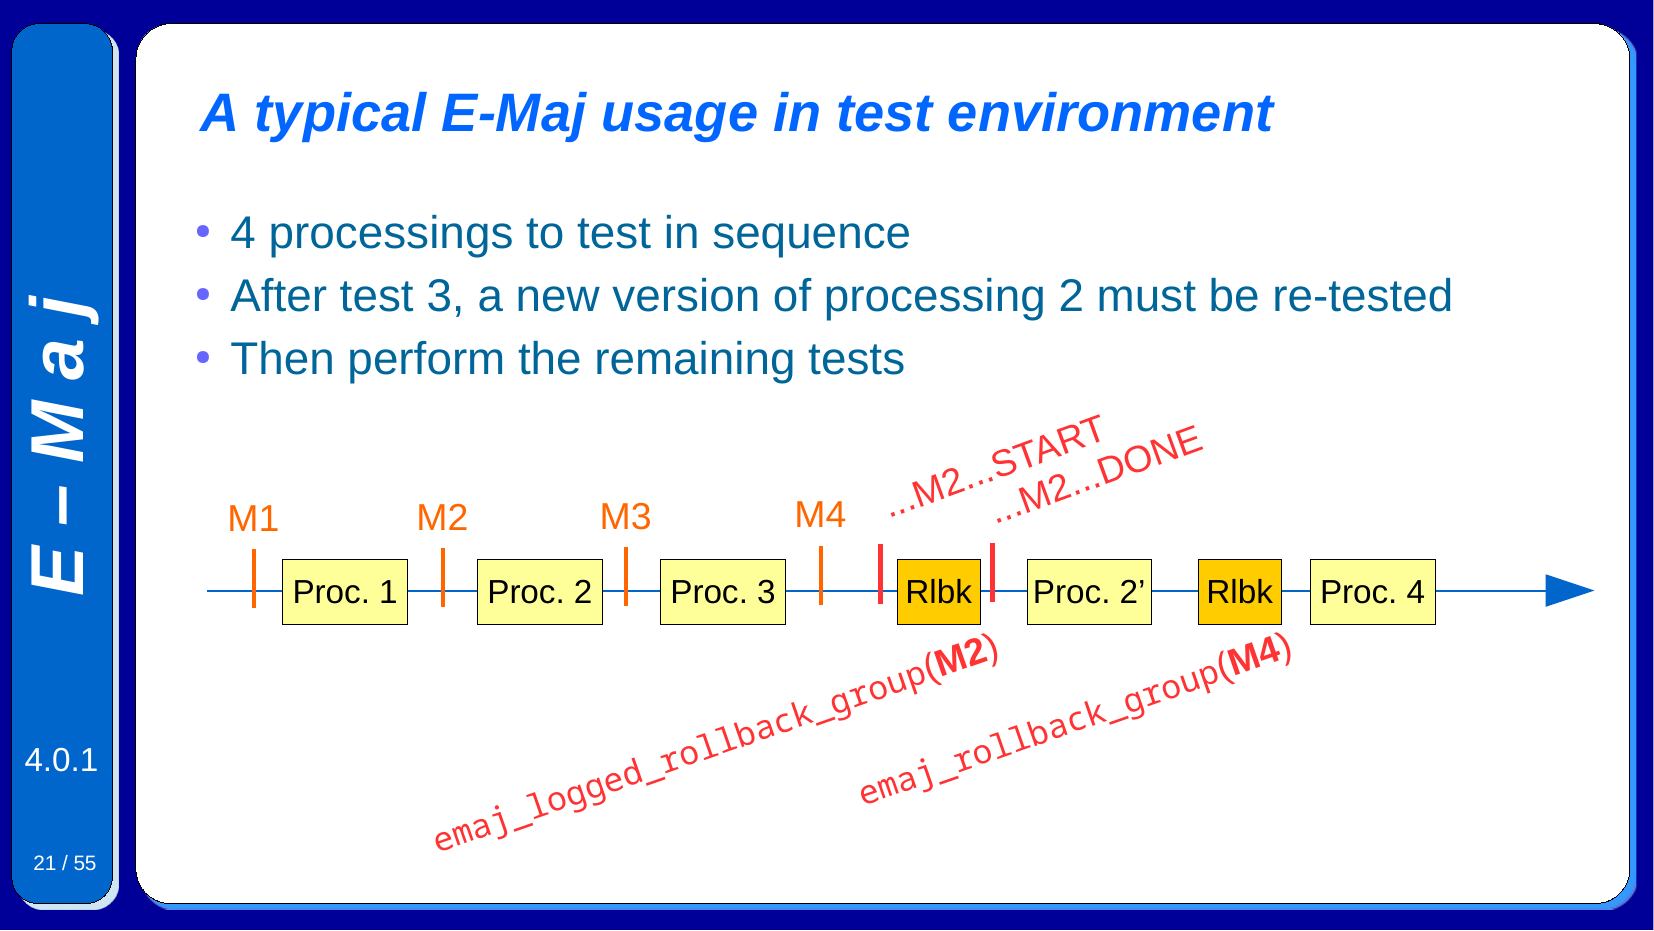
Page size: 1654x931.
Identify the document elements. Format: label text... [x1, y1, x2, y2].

text_box M1 [212, 490, 295, 547]
text_box Proc. 4 [1310, 559, 1436, 625]
text_box ...M2...START [860, 394, 1123, 539]
text_box M3 [584, 487, 667, 545]
text_box ...M2...DONE [967, 404, 1225, 545]
text_box emaj_rollback_group(M4) [834, 609, 1318, 837]
text_box Proc. 2’ [1027, 559, 1152, 625]
text_box Rlbk [897, 559, 981, 625]
text_box M4 [779, 486, 862, 544]
title A typical E-Maj usage in test environment [200, 34, 1575, 191]
text_box Proc. 1 [282, 559, 408, 625]
text_box Rlbk [1198, 559, 1282, 625]
text_box Proc. 2 [477, 559, 603, 625]
text_box emaj_logged_rollback_group(M2) [409, 610, 1025, 884]
list 4 processings to test in sequence After test 3, a new version of processing 2 must be re-tested Then perform the remaining tests [177, 206, 1587, 385]
text_box Proc. 3 [660, 559, 786, 625]
text_box M2 [401, 488, 484, 546]
